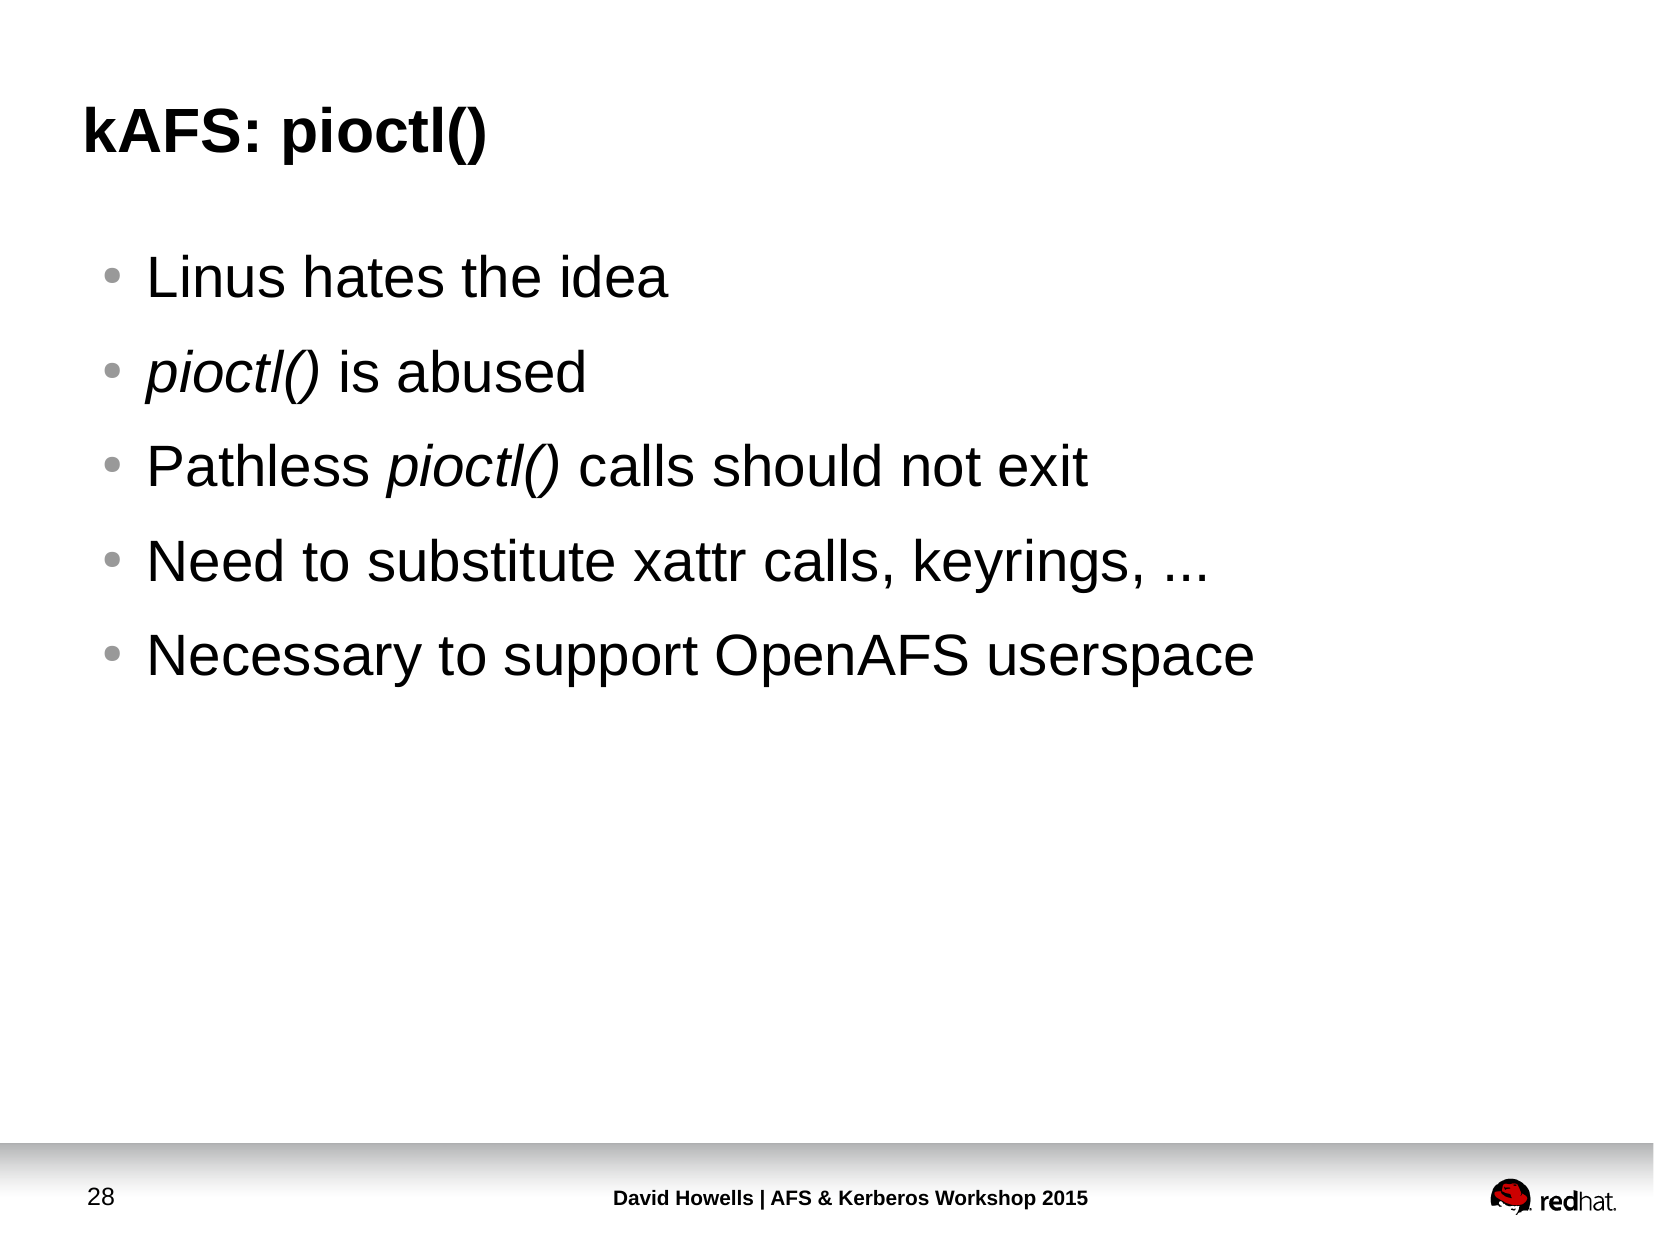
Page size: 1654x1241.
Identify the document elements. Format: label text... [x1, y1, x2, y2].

picture [0, 1143, 1654, 1241]
list Linus hates the idea pioctl() is abused Pathless pioctl() calls should not exit Need to substitute xattr calls, keyrings, ... Necessary to support OpenAFS userspace [86, 244, 1576, 1039]
title kAFS: pioctl() [82, 37, 1571, 226]
